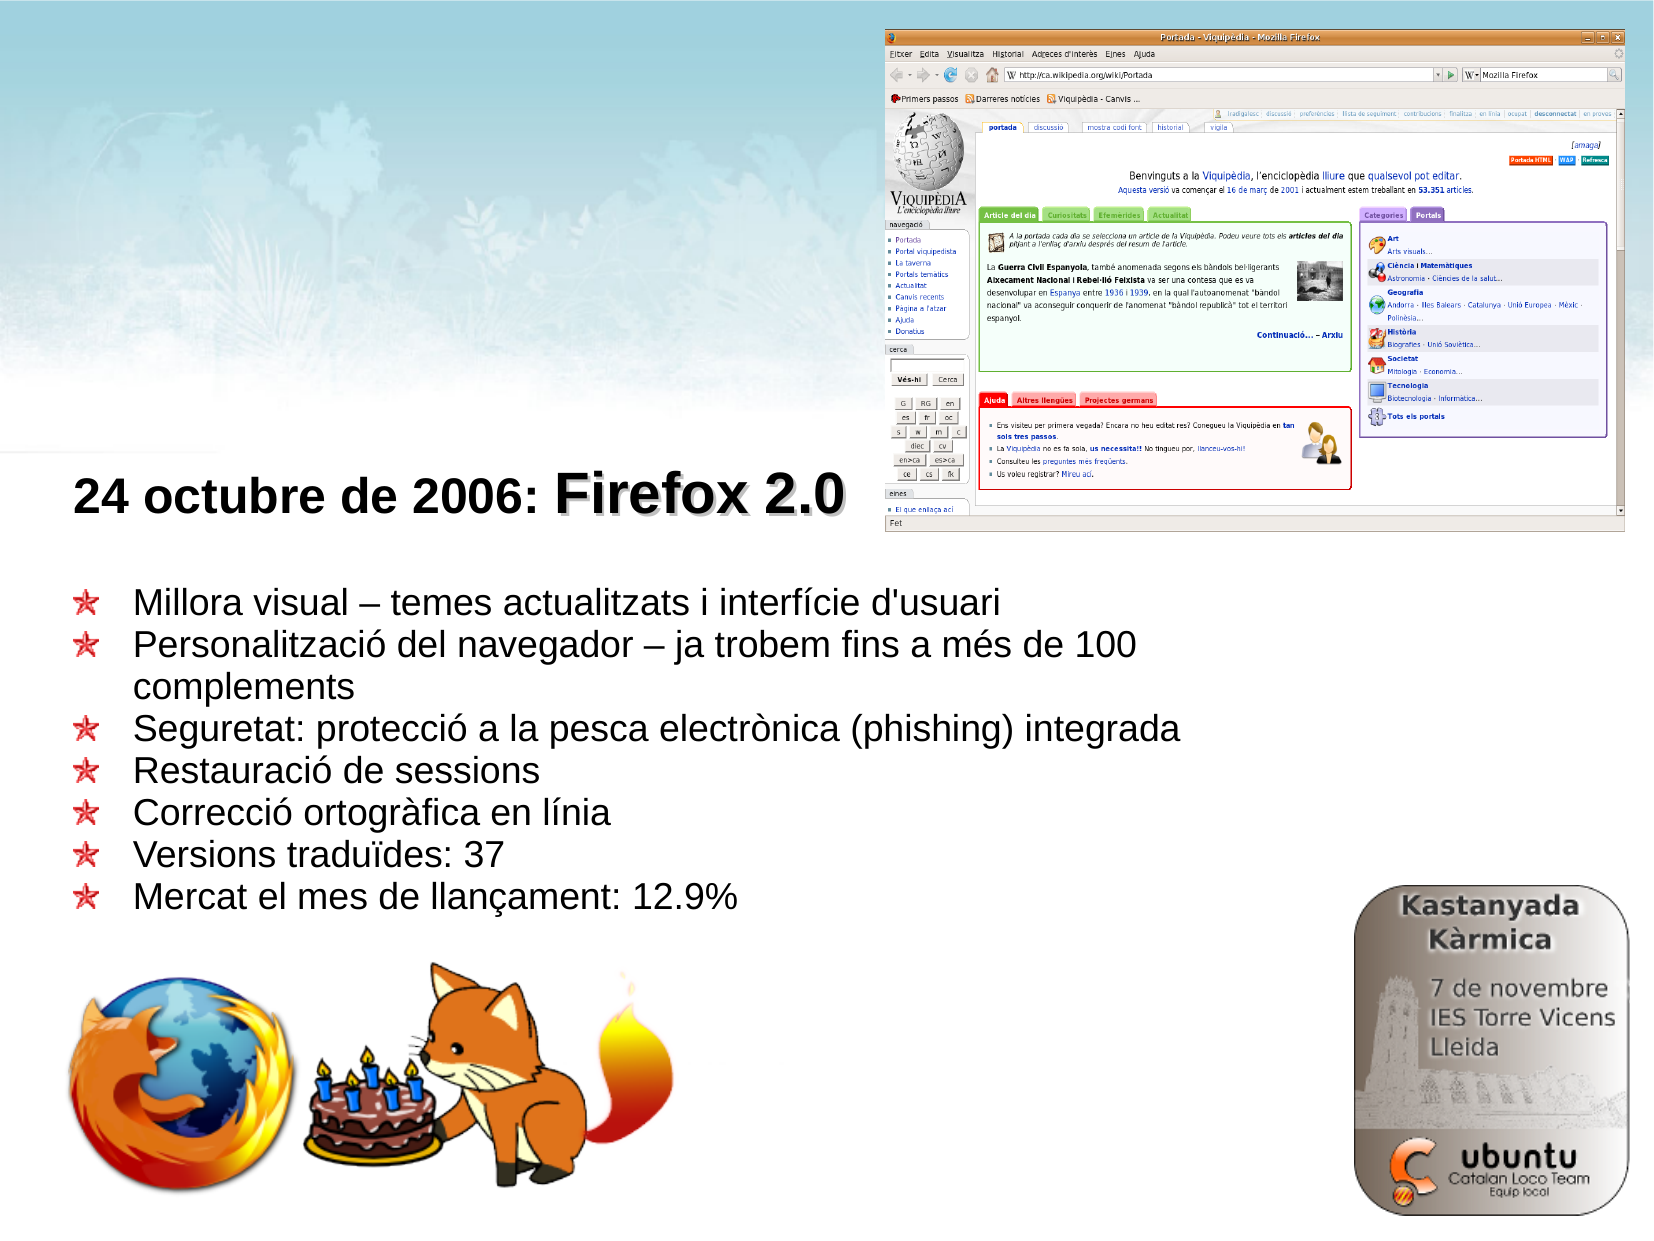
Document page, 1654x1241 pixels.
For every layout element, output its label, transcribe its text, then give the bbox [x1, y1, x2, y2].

text_box 24 octubre de 2006: Firefox 2.0 Millora visual – temes actualitzats i interfície d'usuari Personalització del navegador – ja trobem fins a més de 100 complements Seguretat: protecció a la pesca electrònica (phishing) integrada Restauració de sessions Correcció ortogràfica en línia Versions traduïdes: 37 Mercat el mes de llançament: 12.9% [59, 453, 1327, 925]
picture [0, 0, 1654, 1240]
